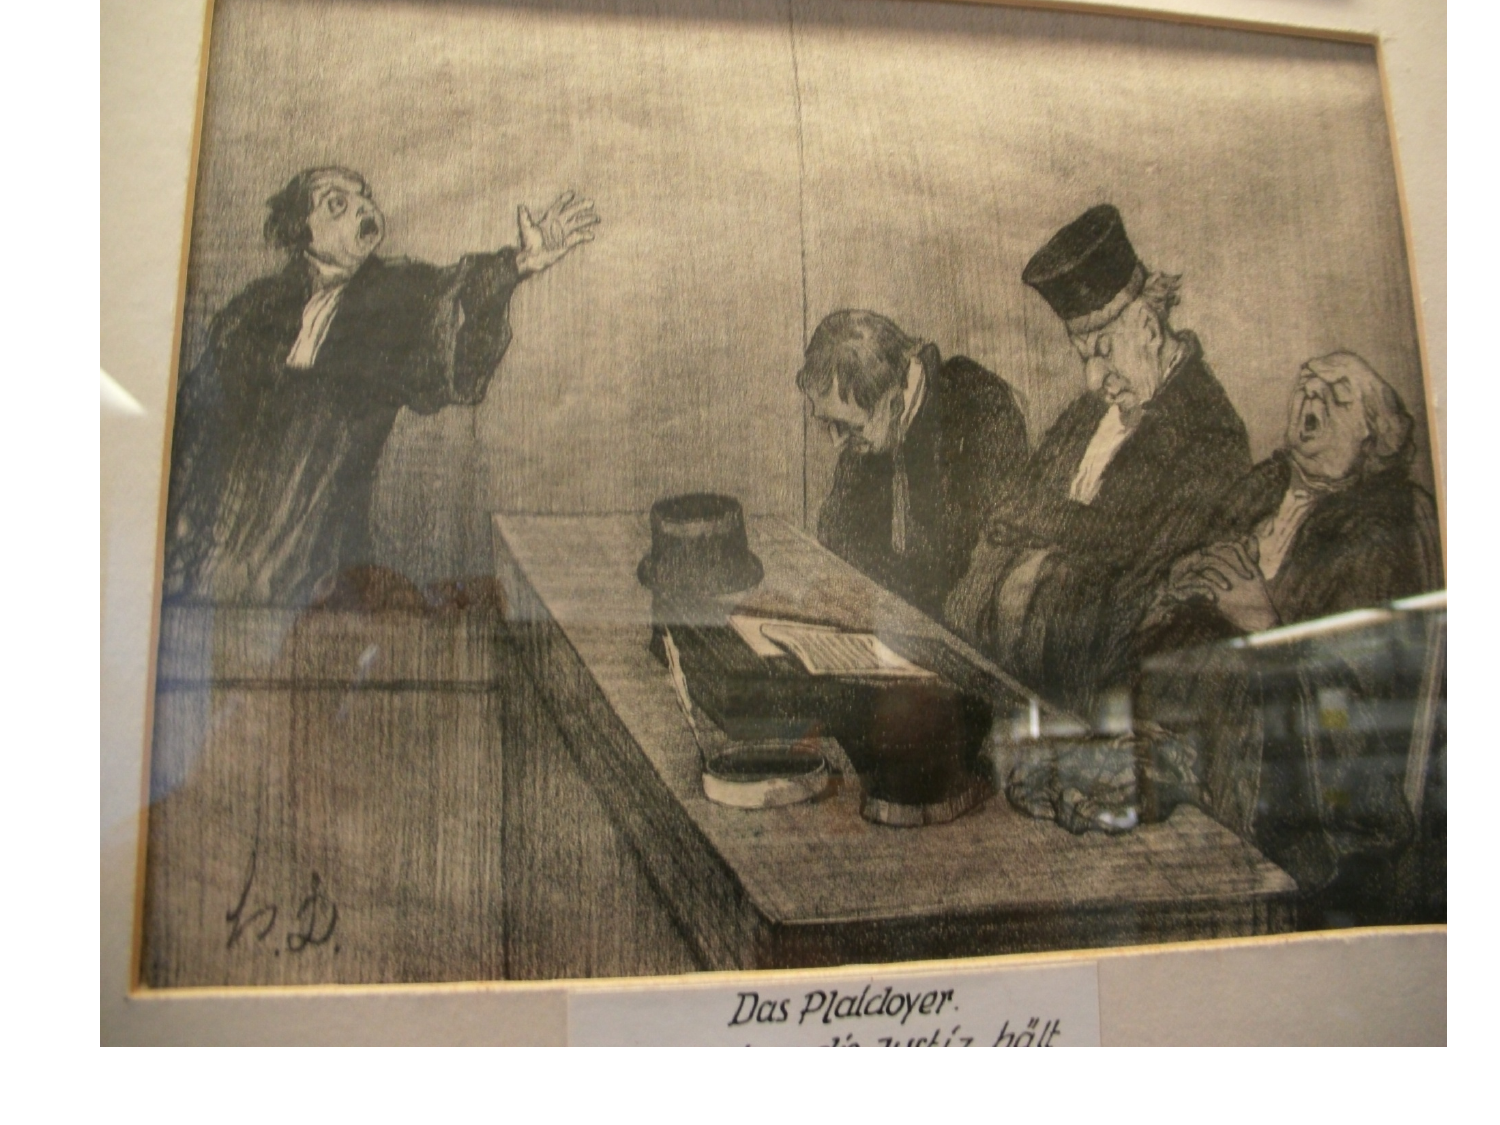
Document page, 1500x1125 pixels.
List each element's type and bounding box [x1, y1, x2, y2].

picture [100, 0, 1447, 1047]
